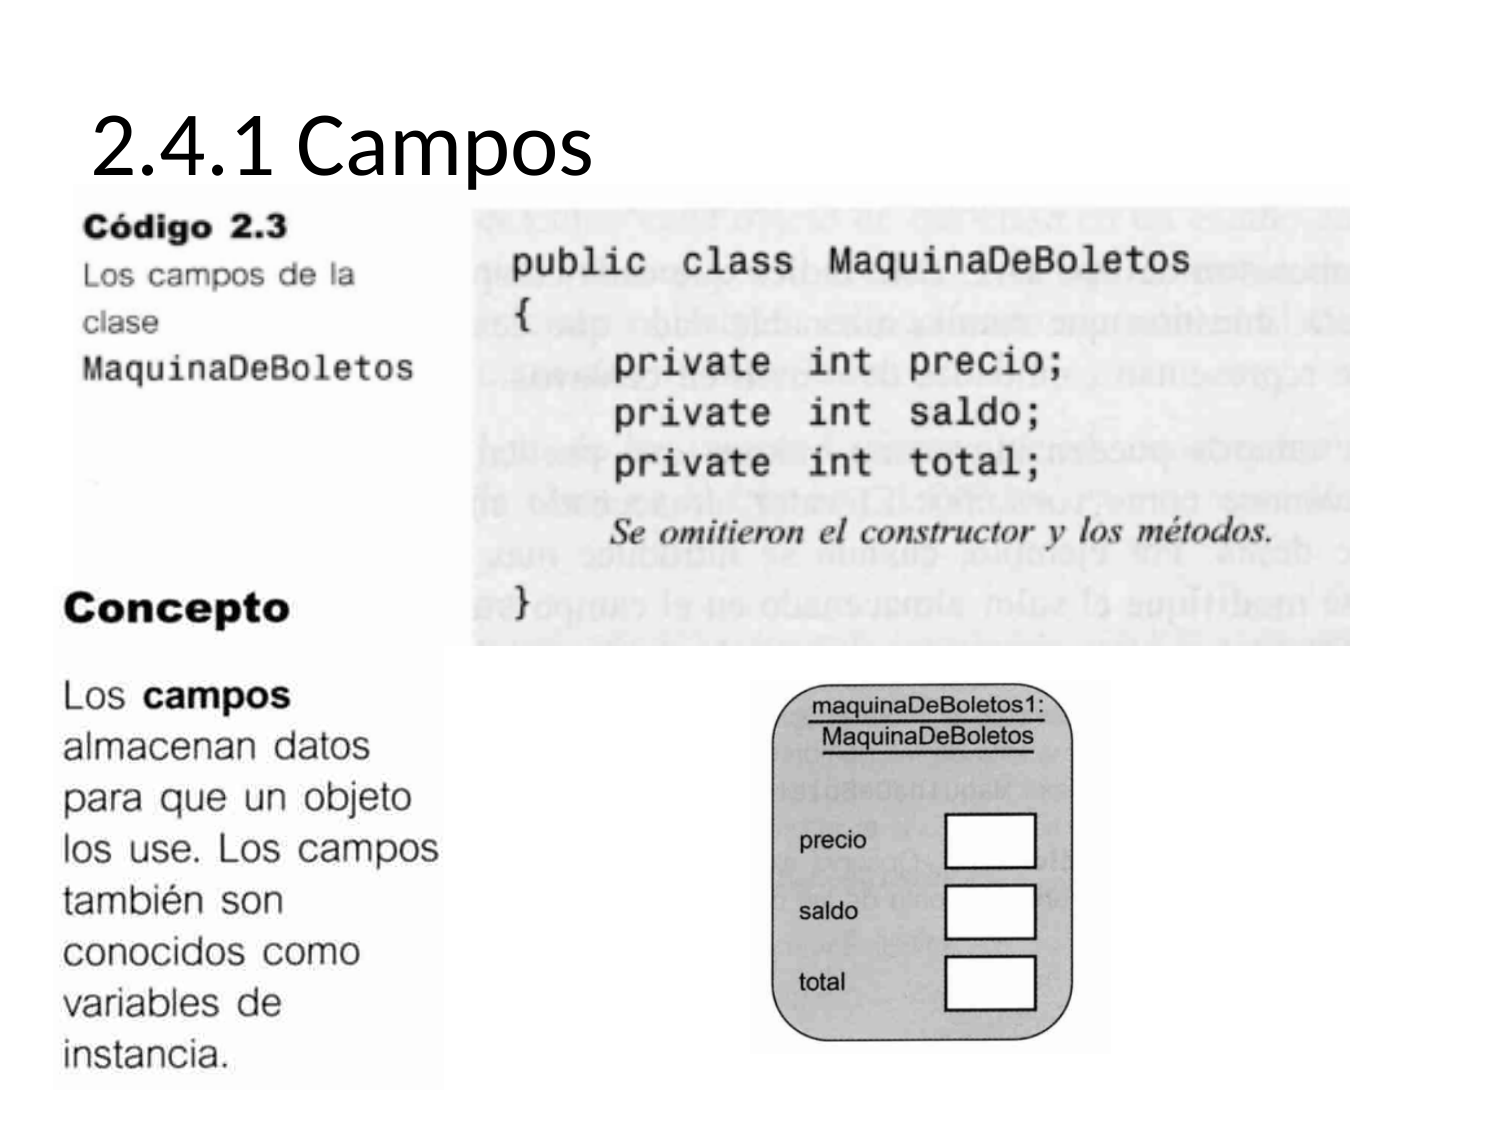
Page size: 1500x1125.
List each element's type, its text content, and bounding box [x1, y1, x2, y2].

picture [53, 184, 1350, 1090]
title 2.4.1 Campos [75, 45, 1426, 233]
picture [750, 680, 1111, 1054]
